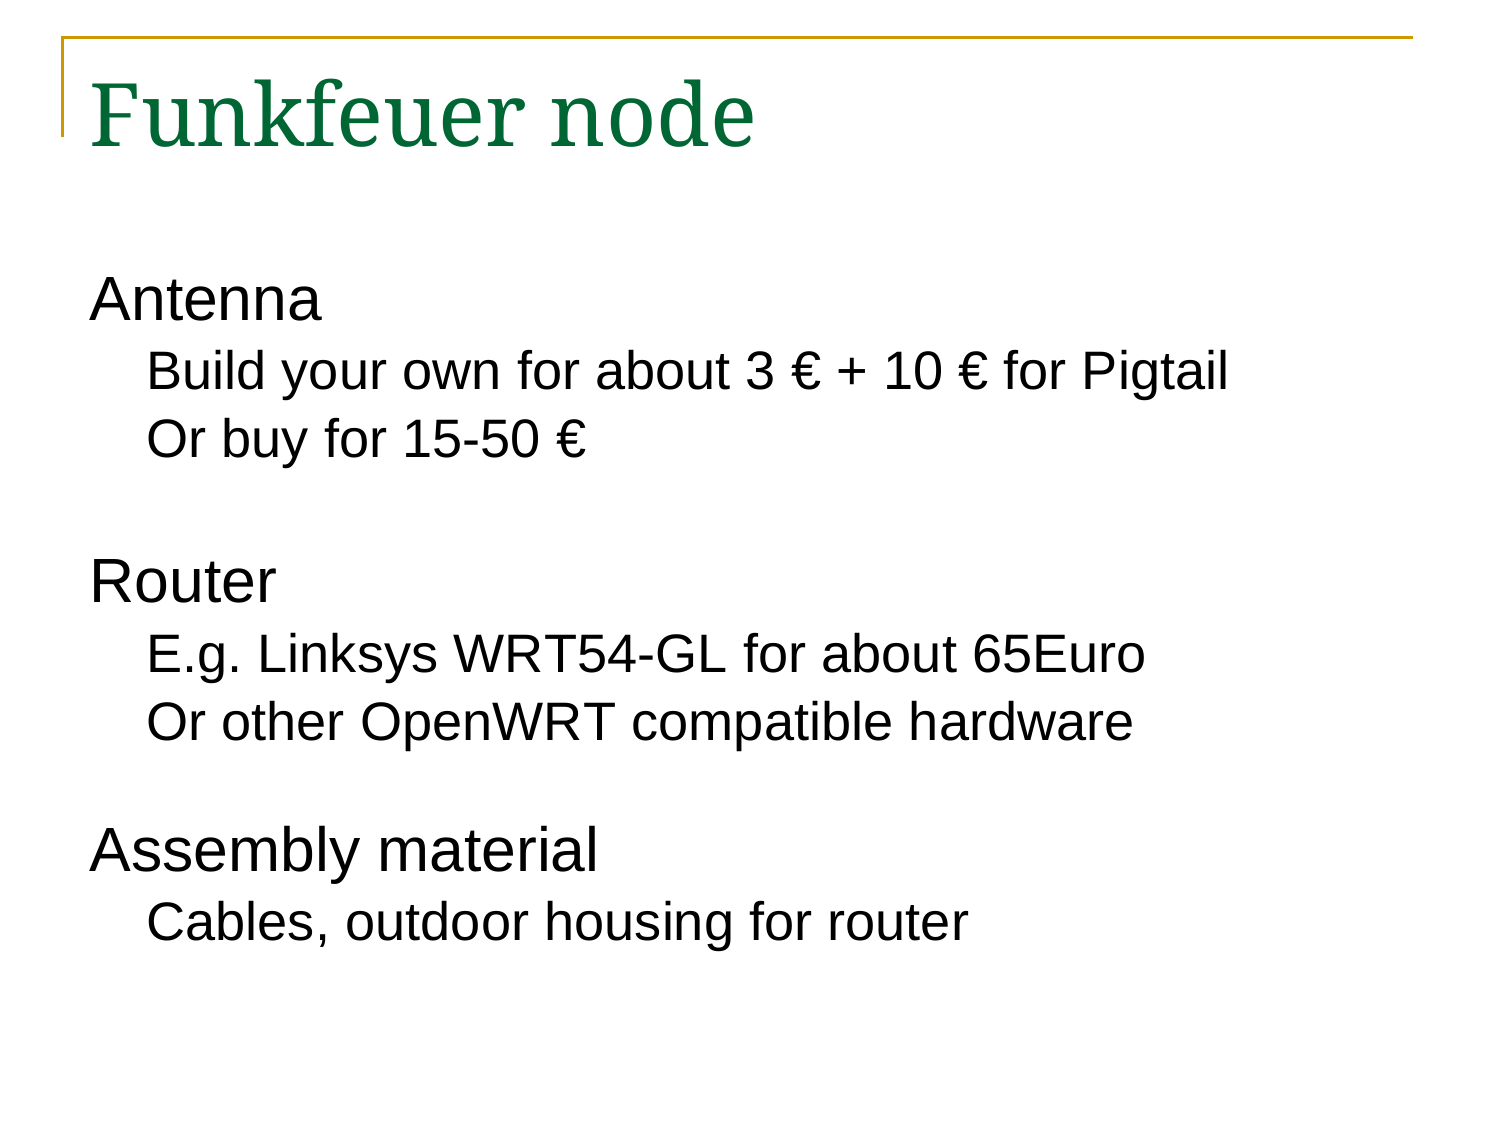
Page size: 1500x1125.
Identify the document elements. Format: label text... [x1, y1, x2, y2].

title Funkfeuer node [75, 45, 1426, 233]
list Antenna Build your own for about 3 € + 10 € for Pigtail Or buy for 15-50 € Router E.g. Linksys WRT54-GL for about 65Euro Or other OpenWRT compatible hardware Assembly material Cables, outdoor housing for router [75, 262, 1426, 1048]
